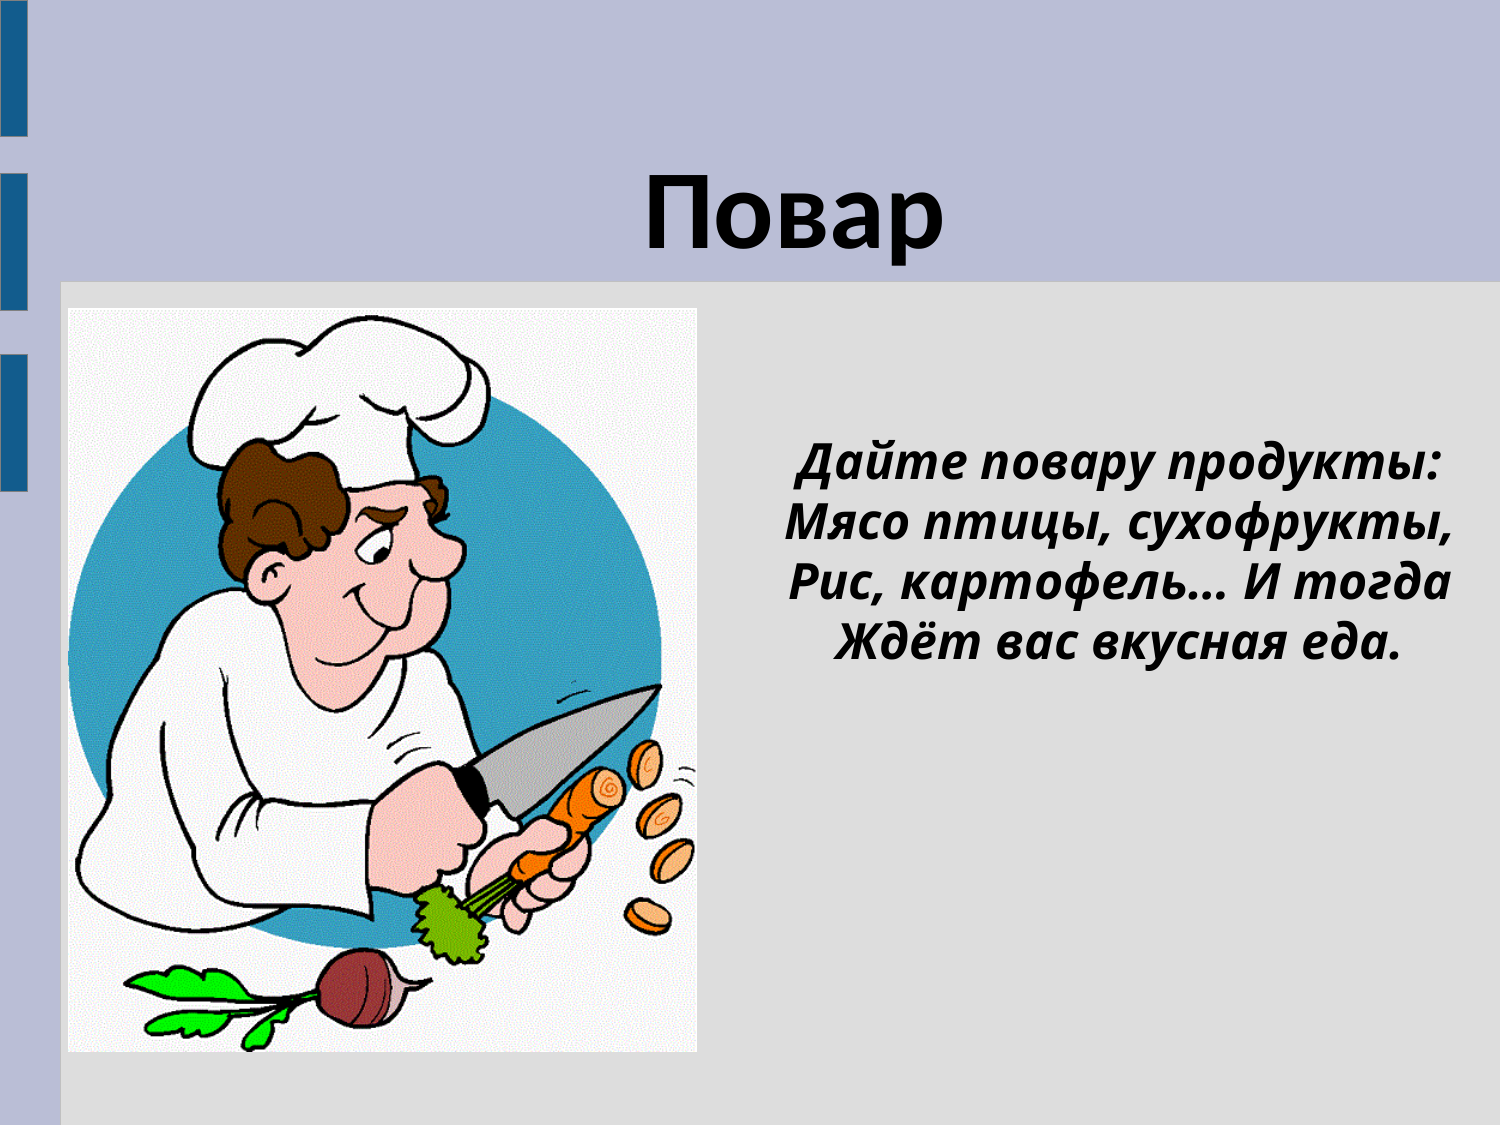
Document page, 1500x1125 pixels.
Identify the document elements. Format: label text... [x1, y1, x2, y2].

text_box Повар [627, 128, 961, 279]
picture [68, 308, 697, 1052]
title Дайте повару продукты: Мясо птицы, сухофрукты, Рис, картофель… И тогда Ждёт вас вкусная еда. [697, 421, 1500, 610]
